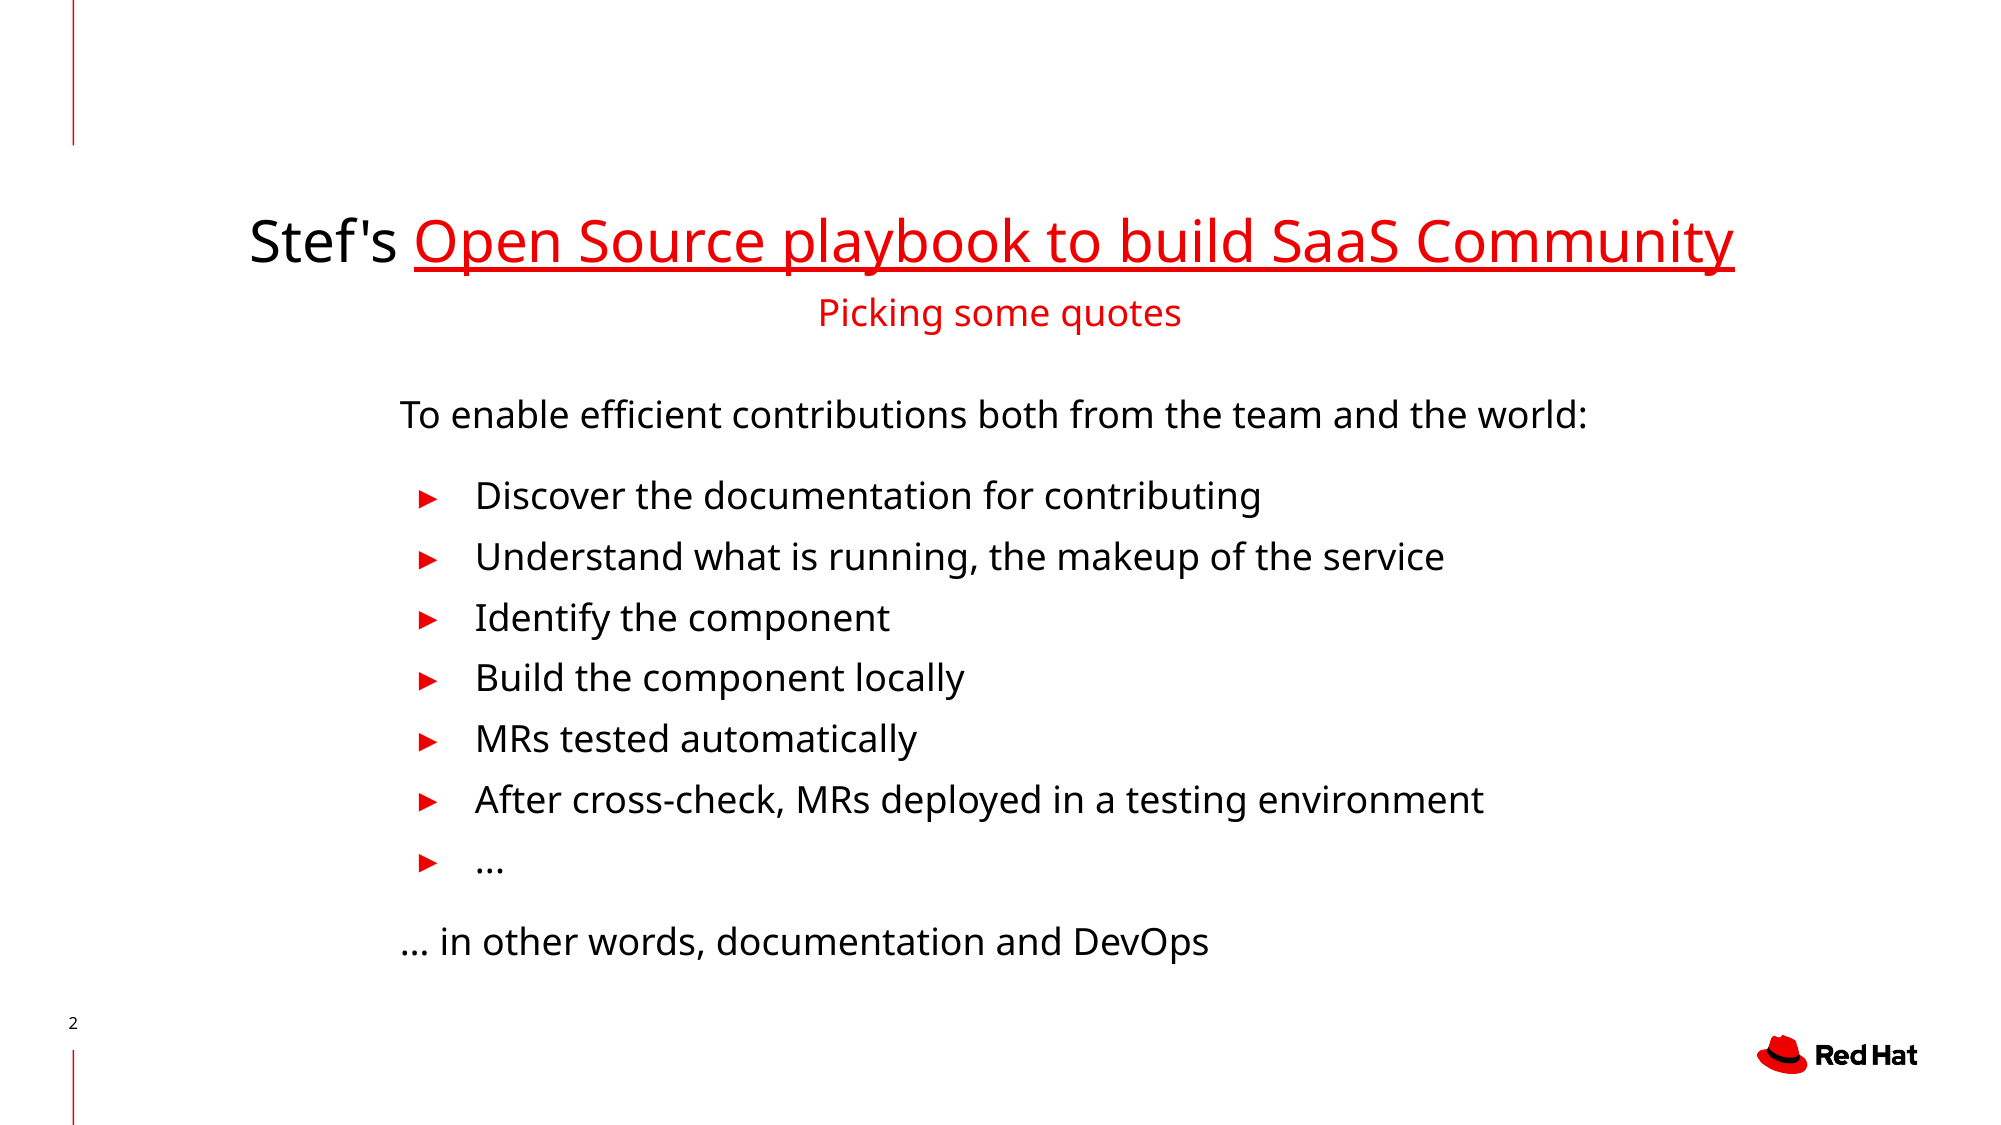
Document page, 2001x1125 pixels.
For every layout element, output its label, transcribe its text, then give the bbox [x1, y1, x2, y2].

subtitle Picking some quotes [145, 271, 1855, 320]
picture [1757, 1035, 1918, 1074]
title Stef's Open Source playbook to build SaaS Community [145, 180, 1855, 271]
list To enable efficient contributions both from the team and the world: Discover the documentation for contributing Understand what is running, the makeup of the service Identify the component Build the component locally MRs tested automatically After cross-check, MRs deployed in a testing environment ... … in other words, documentation and DevOps [399, 375, 1600, 975]
slide_number <number> [13, 1012, 134, 1036]
